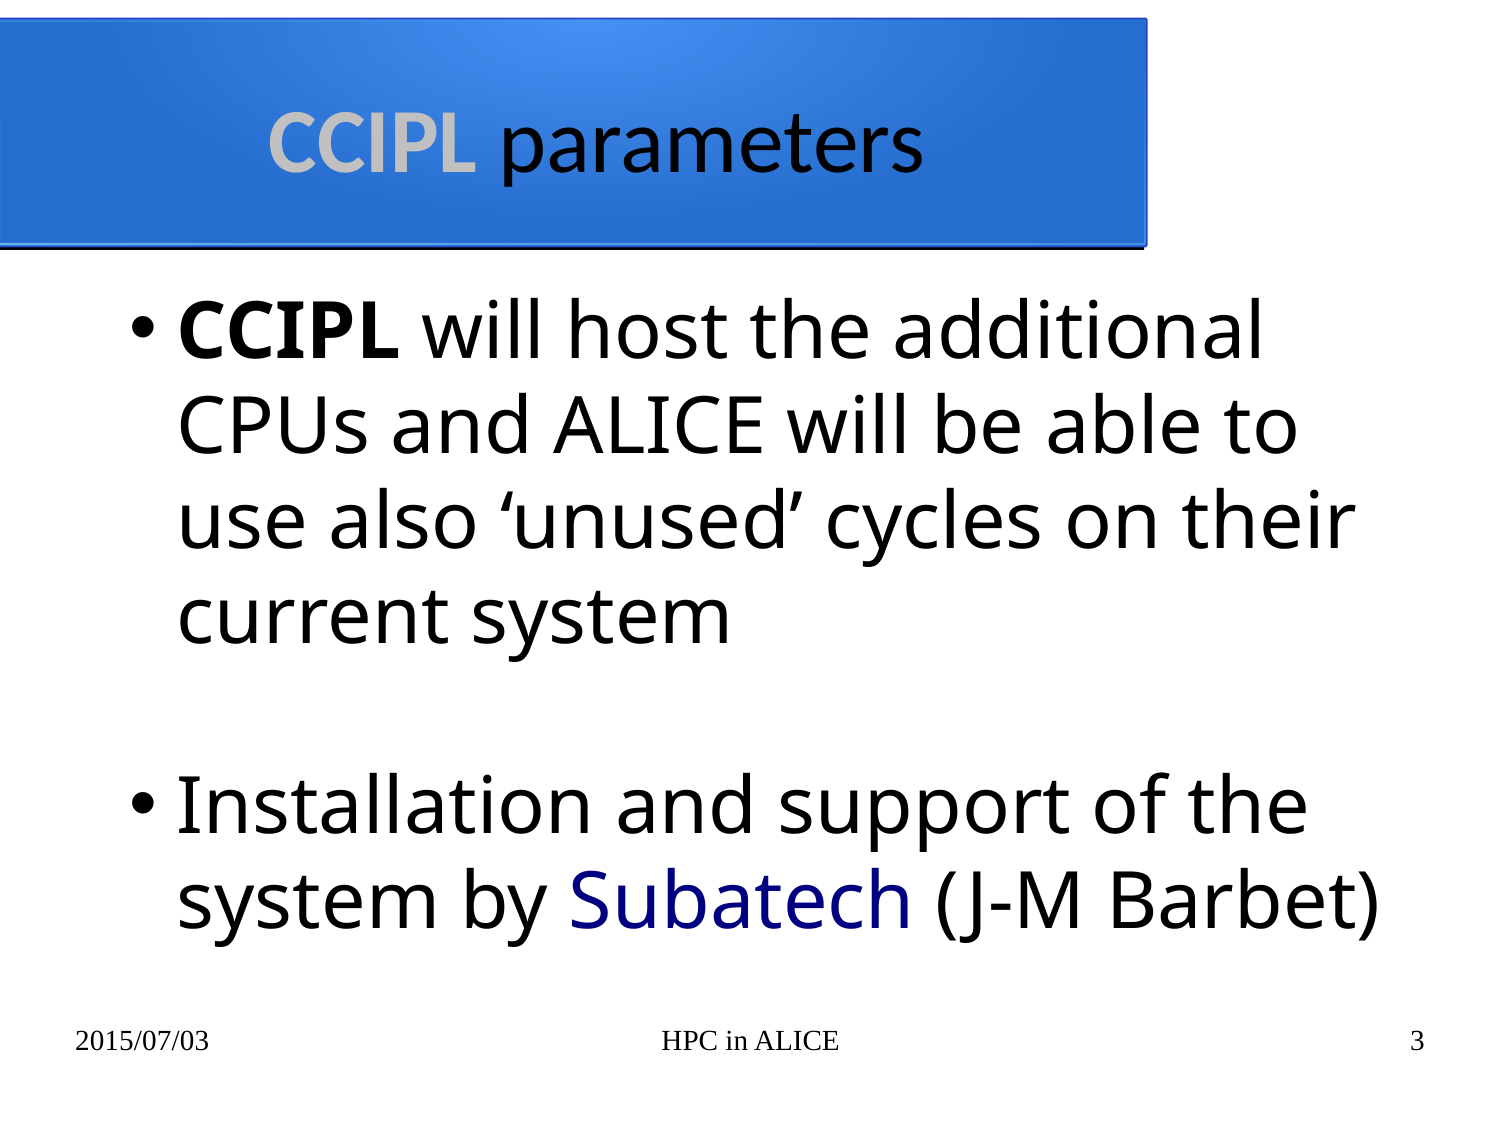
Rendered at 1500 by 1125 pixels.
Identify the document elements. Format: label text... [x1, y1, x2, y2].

list CCIPL will host the additional CPUs and ALICE will be able to use also ‘unused’ cycles on their current system Installation and support of the system by Subatech (J-M Barbet) [75, 271, 1426, 1006]
title CCIPL parameters [75, 42, 1120, 229]
